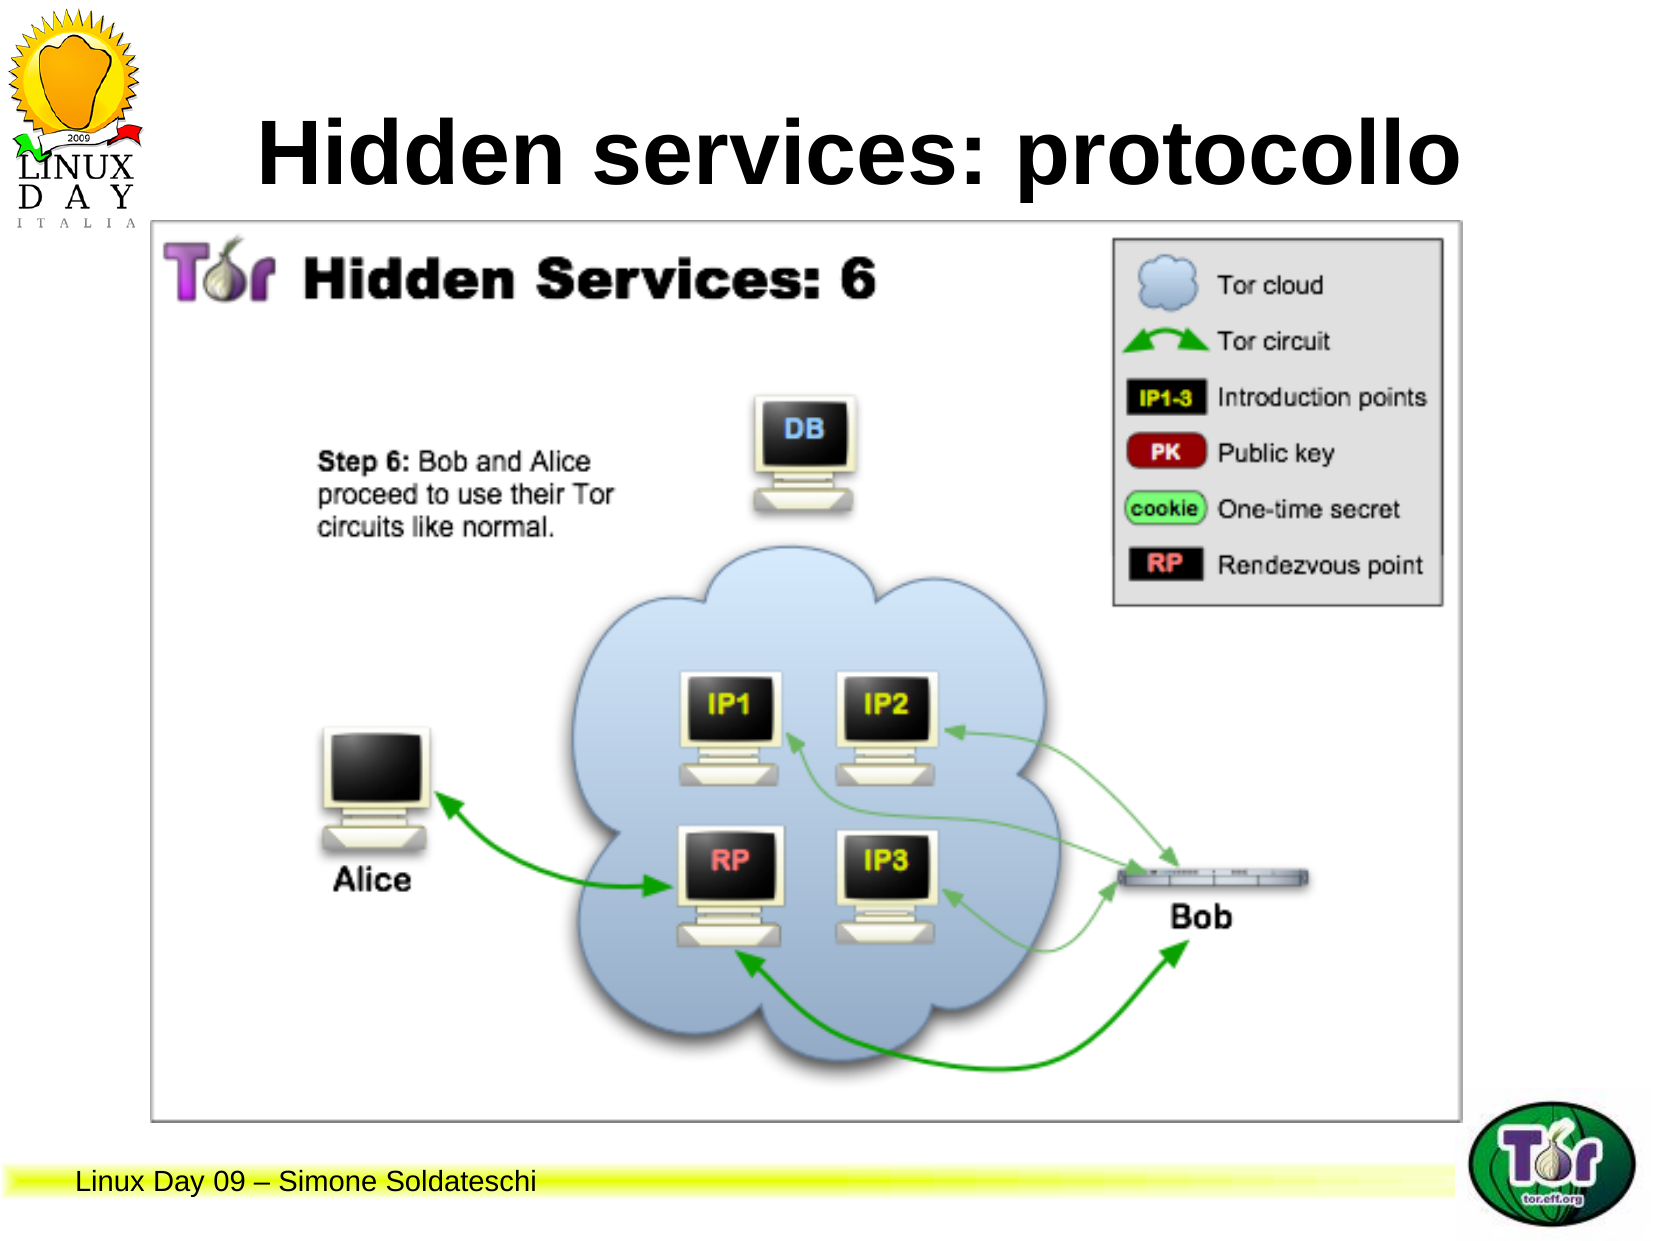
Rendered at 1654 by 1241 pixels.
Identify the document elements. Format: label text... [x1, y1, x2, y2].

picture [0, 0, 1650, 1241]
title Hidden services: protocollo [150, 49, 1571, 257]
